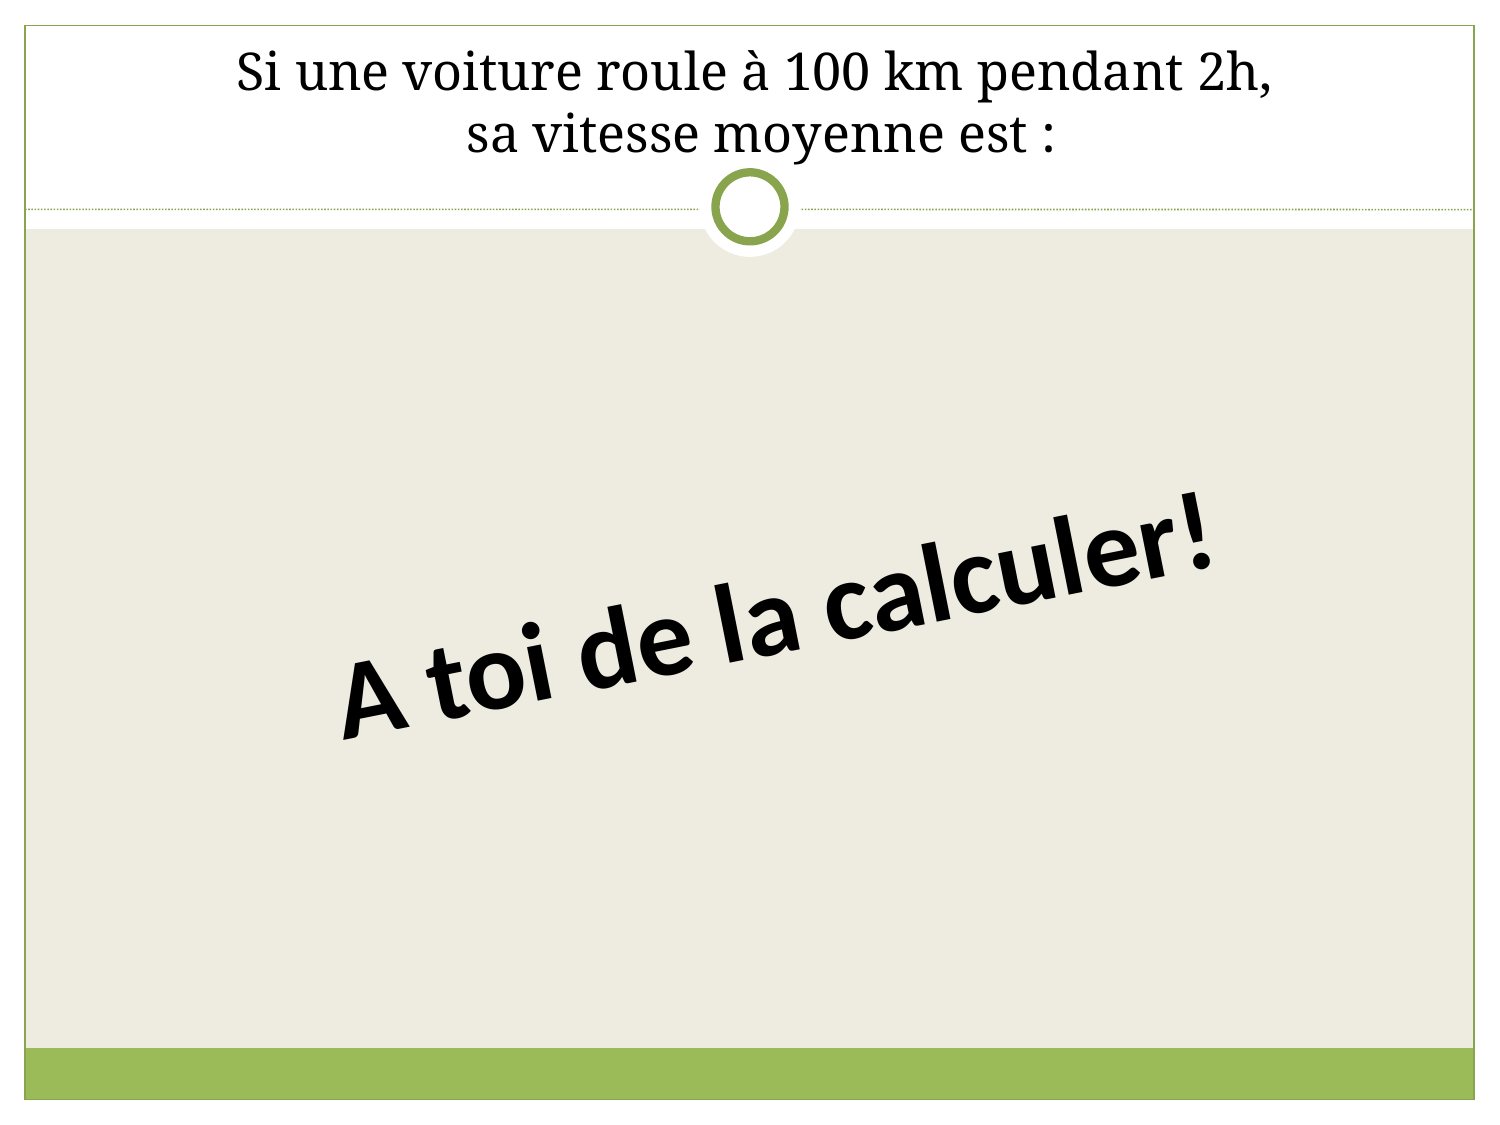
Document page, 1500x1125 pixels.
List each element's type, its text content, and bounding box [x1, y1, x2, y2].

text_box A toi de la calculer! [305, 443, 1242, 773]
text_box Si une voiture roule à 100 km pendant 2h, sa vitesse moyenne est : [64, 30, 1459, 173]
